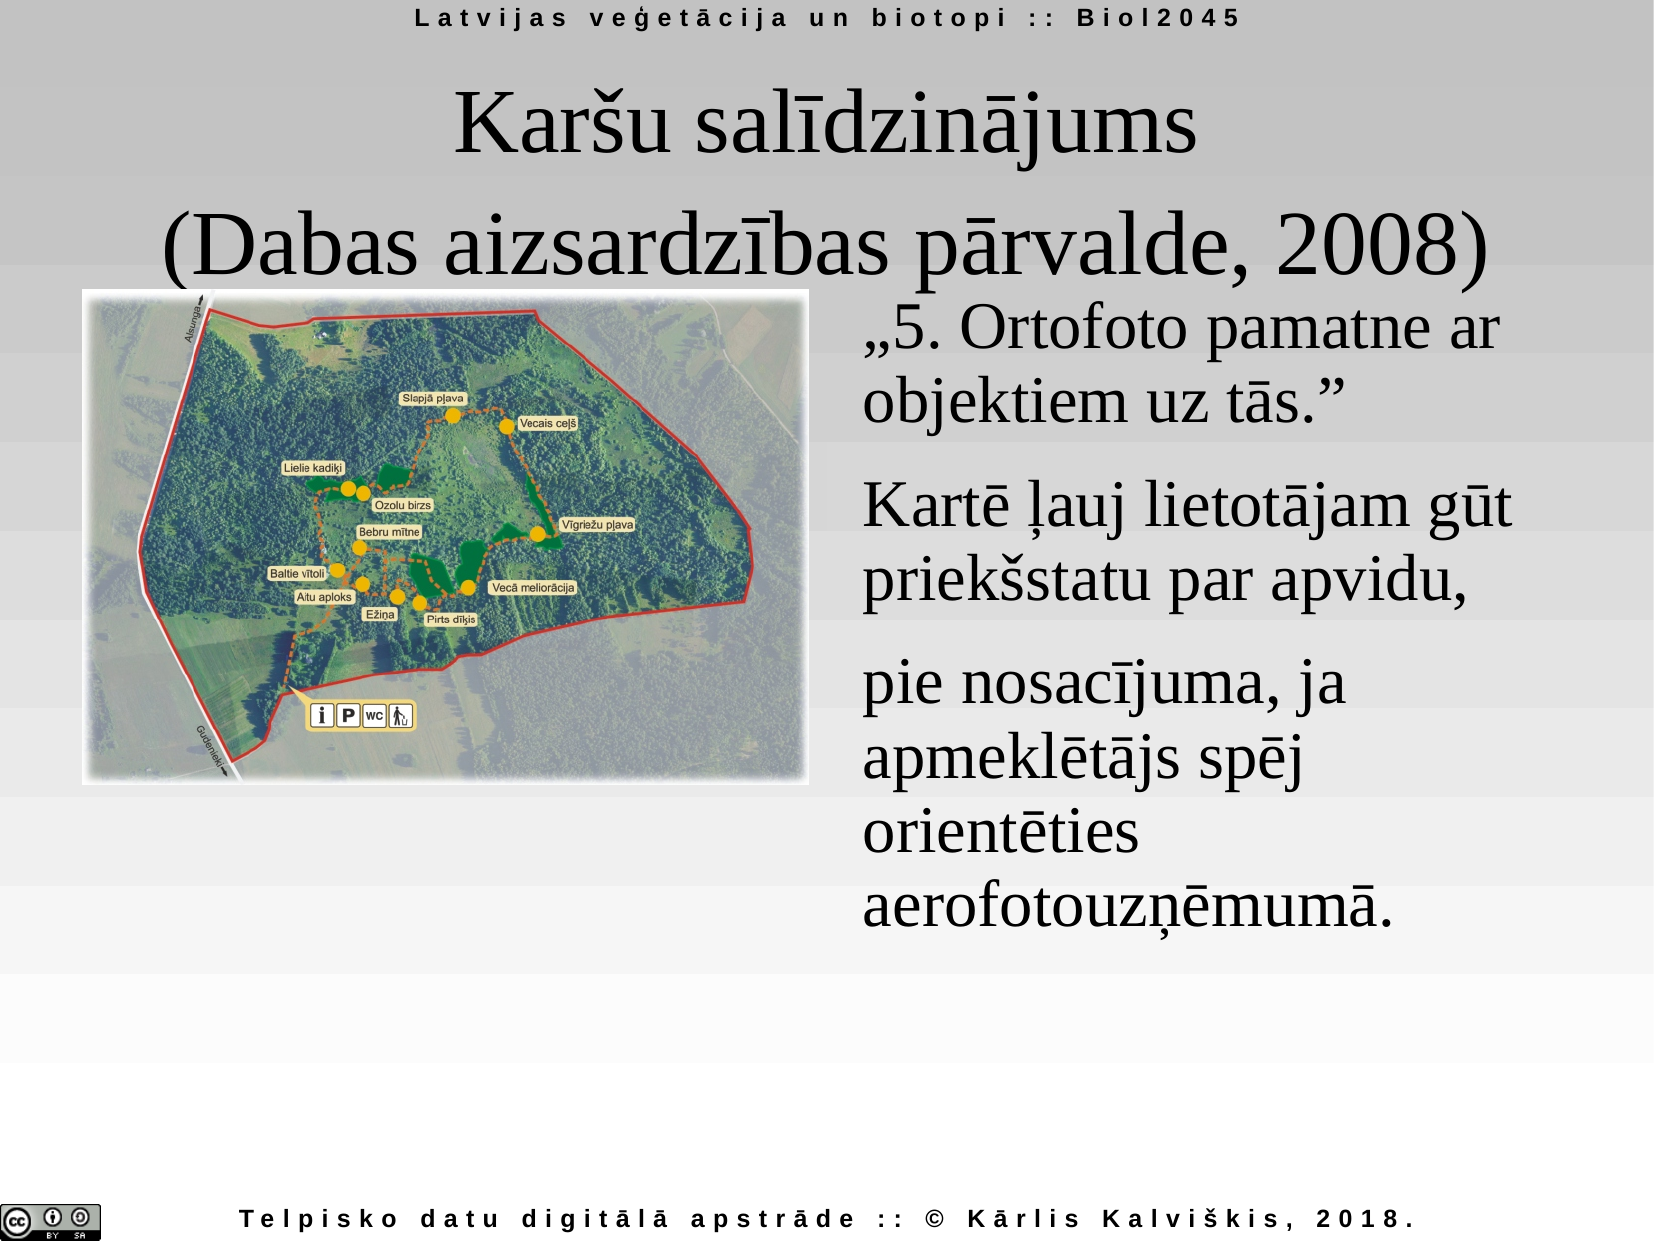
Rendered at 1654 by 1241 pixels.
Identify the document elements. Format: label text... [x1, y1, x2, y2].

list „5. Ortofoto pamatne ar objektiem uz tās.” Kartē ļauj lietotājam gūt priekšstatu par apvidu, pie nosacījuma, ja apmeklētājs spēj orientēties aerofotouzņēmumā. [845, 289, 1572, 1113]
title Karšu salīdzinājums (Dabas aizsardzības pārvalde, 2008) [29, 49, 1625, 296]
picture [0, 0, 1654, 1241]
